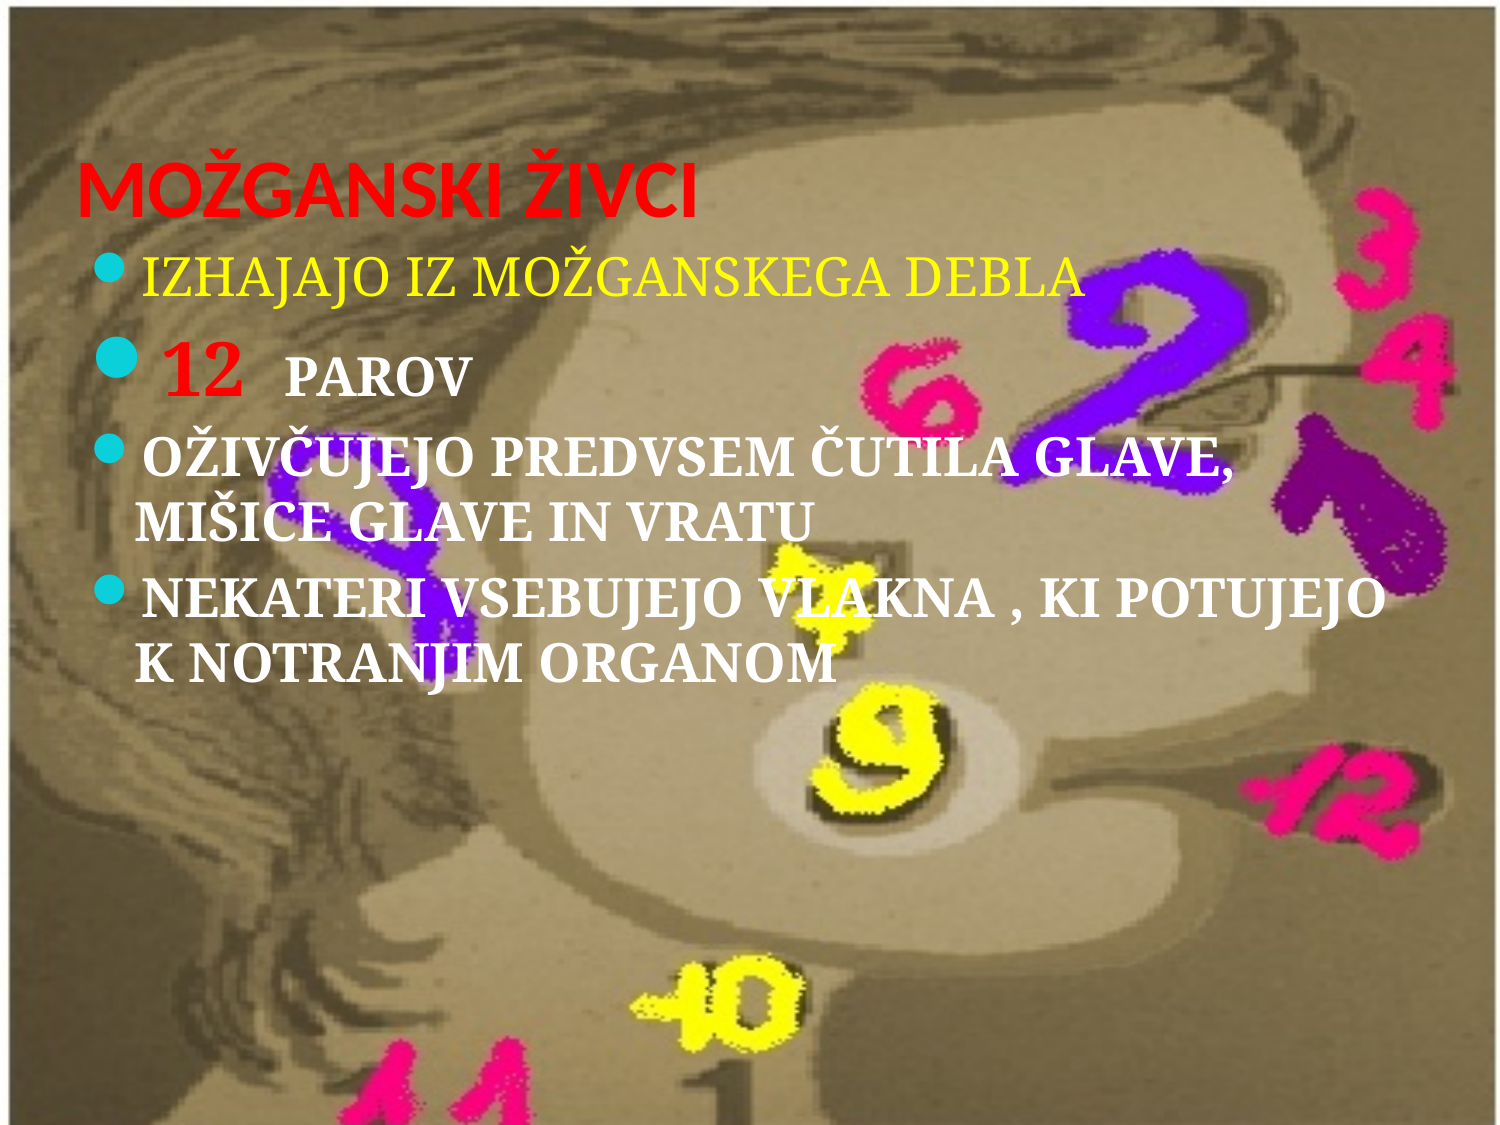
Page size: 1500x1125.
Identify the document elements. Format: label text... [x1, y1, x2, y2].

title MOŽGANSKI ŽIVCI [75, 115, 1425, 234]
list IZHAJAJO IZ MOŽGANSKEGA DEBLA 12 PAROV OŽIVČUJEJO PREDVSEM ČUTILA GLAVE, MIŠICE GLAVE IN VRATU NEKATERI VSEBUJEJO VLAKNA , KI POTUJEJO K NOTRANJIM ORGANOM [75, 234, 1425, 1038]
picture [0, 0, 1500, 1125]
